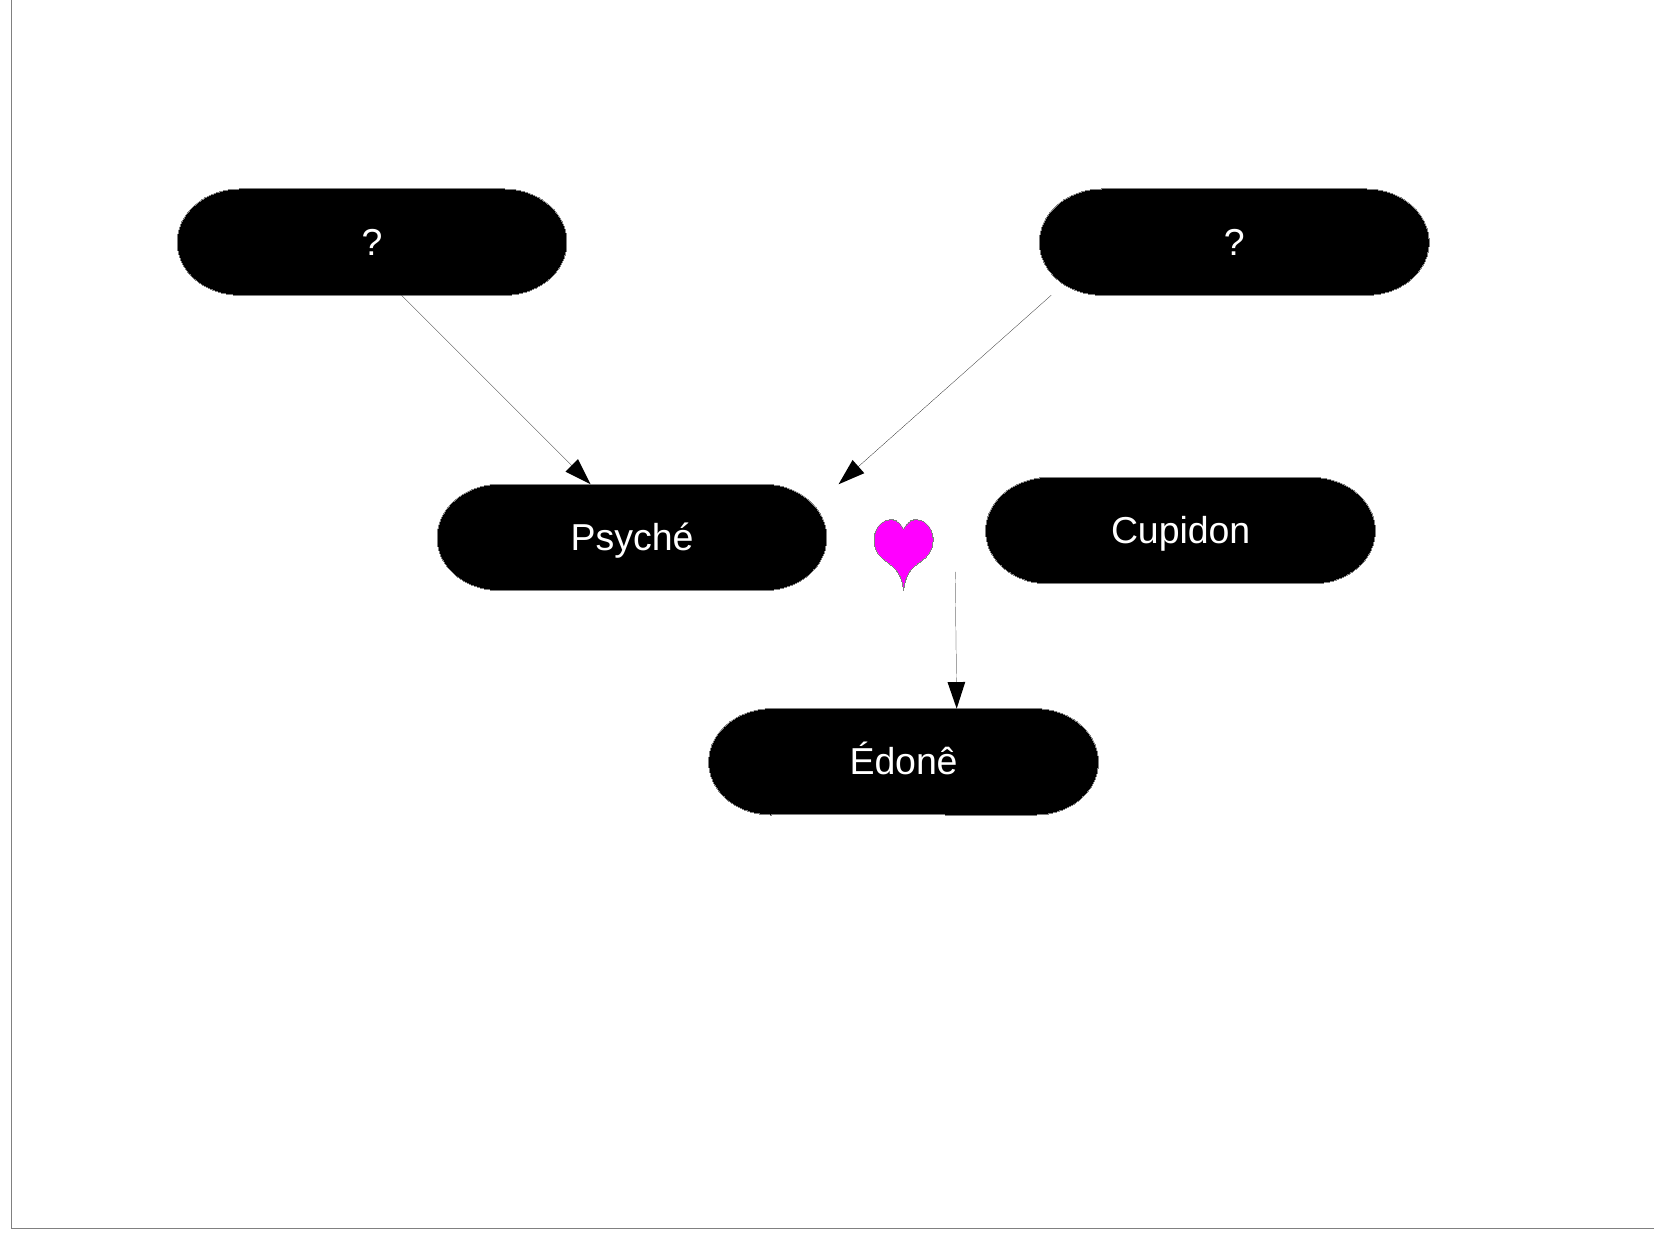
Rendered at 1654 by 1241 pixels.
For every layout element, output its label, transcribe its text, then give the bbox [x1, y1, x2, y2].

text_box ? [1039, 188, 1430, 296]
text_box [11, 0, 1654, 1229]
text_box ? [177, 188, 567, 296]
text_box Édonê [708, 708, 1099, 816]
text_box Psyché [437, 484, 827, 591]
text_box Cupidon [985, 477, 1376, 584]
